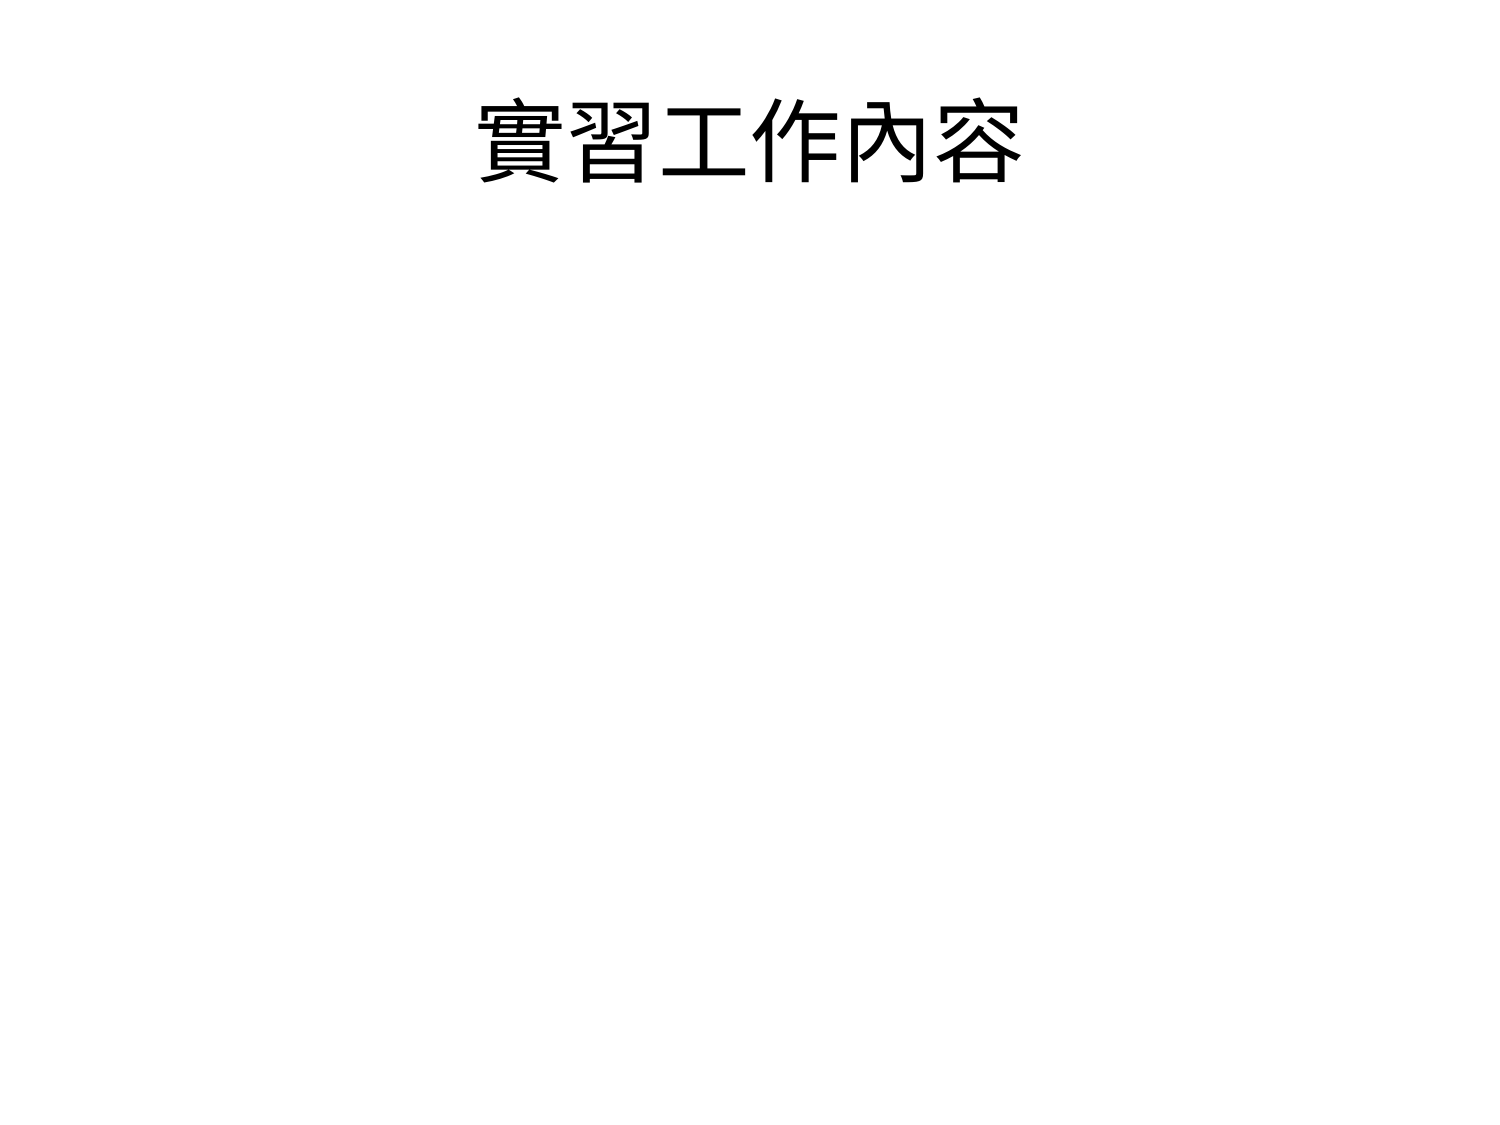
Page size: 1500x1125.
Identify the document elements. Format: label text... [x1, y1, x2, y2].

title 實習工作內容 [75, 45, 1426, 233]
